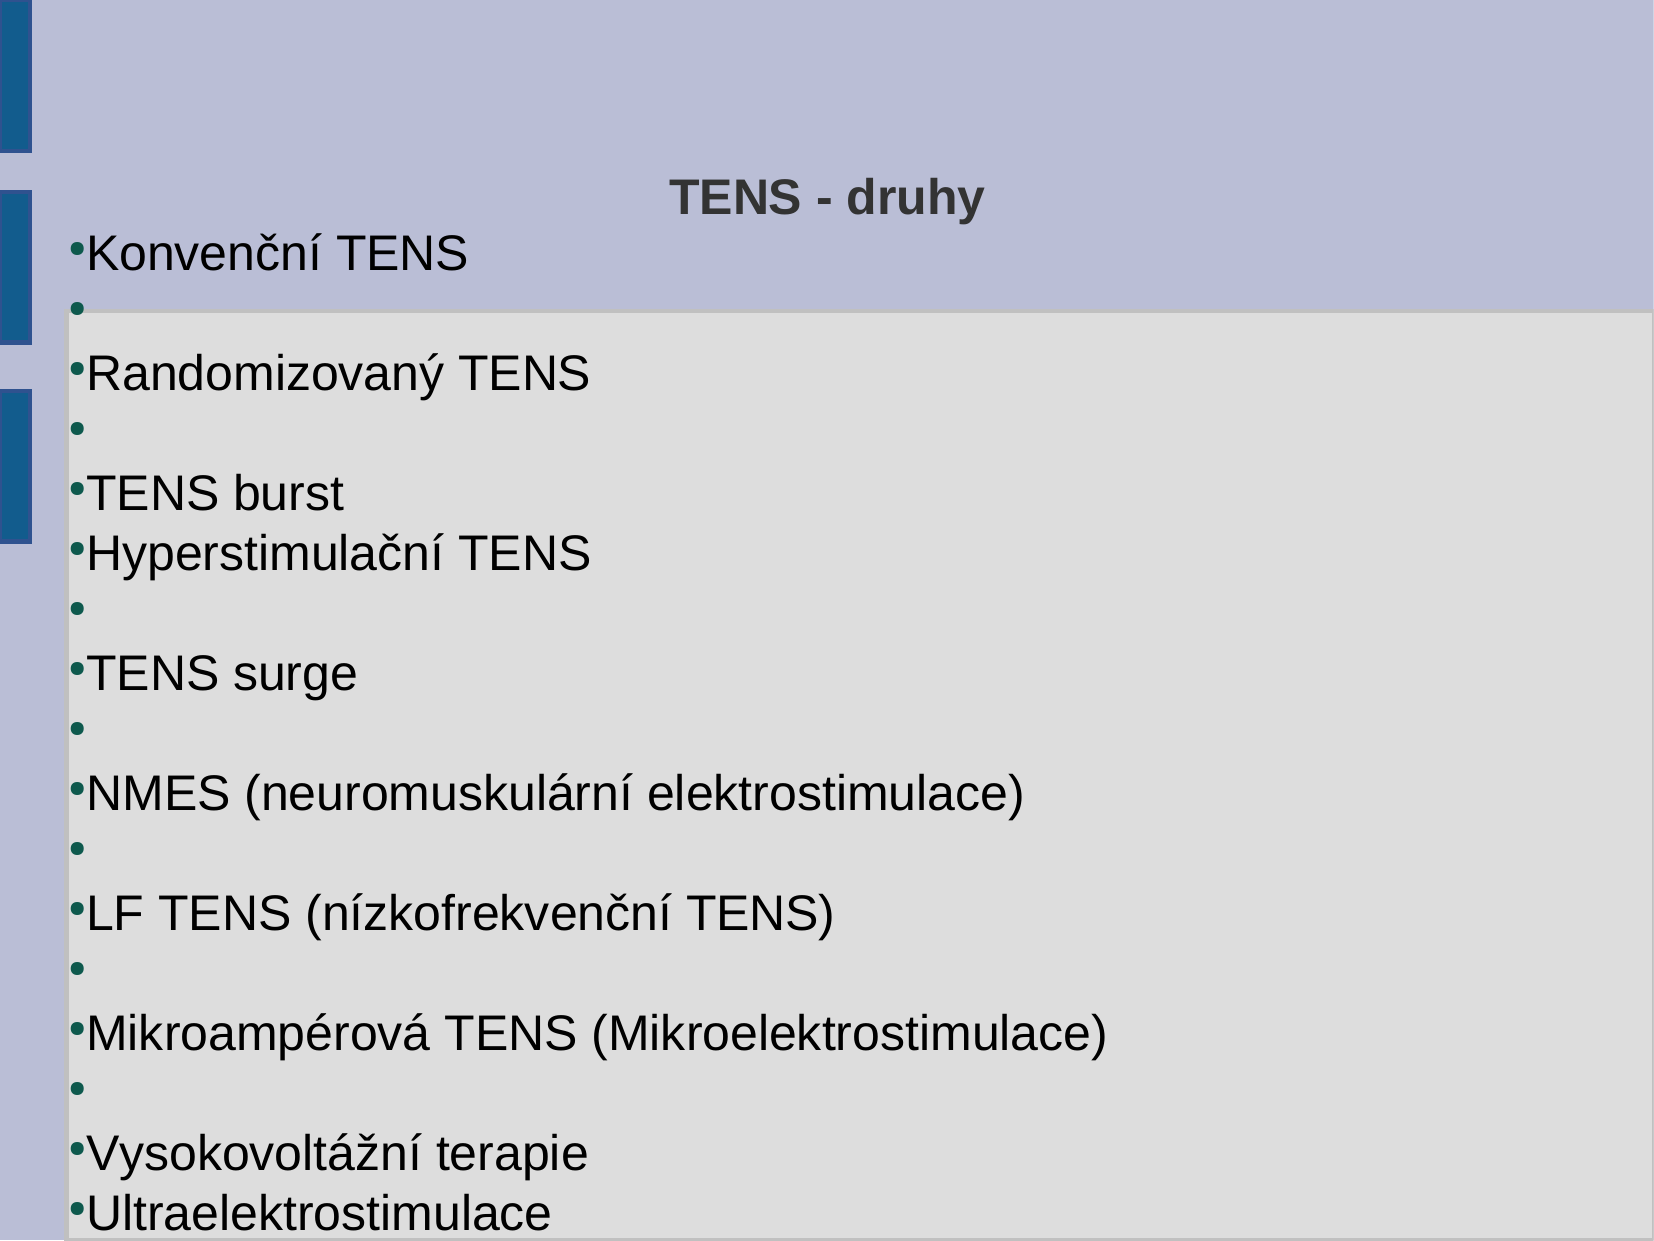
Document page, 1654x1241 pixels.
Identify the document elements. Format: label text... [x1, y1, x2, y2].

list Konvenční TENS Randomizovaný TENS TENS burst Hyperstimulační TENS TENS surge NMES (neuromuskulární elektrostimulace) LF TENS (nízkofrekvenční TENS) Mikroampérová TENS (Mikroelektrostimulace) Vysokovoltážní terapie Ultraelektrostimulace [68, 219, 1557, 1168]
title TENS - druhy [121, 91, 1534, 219]
